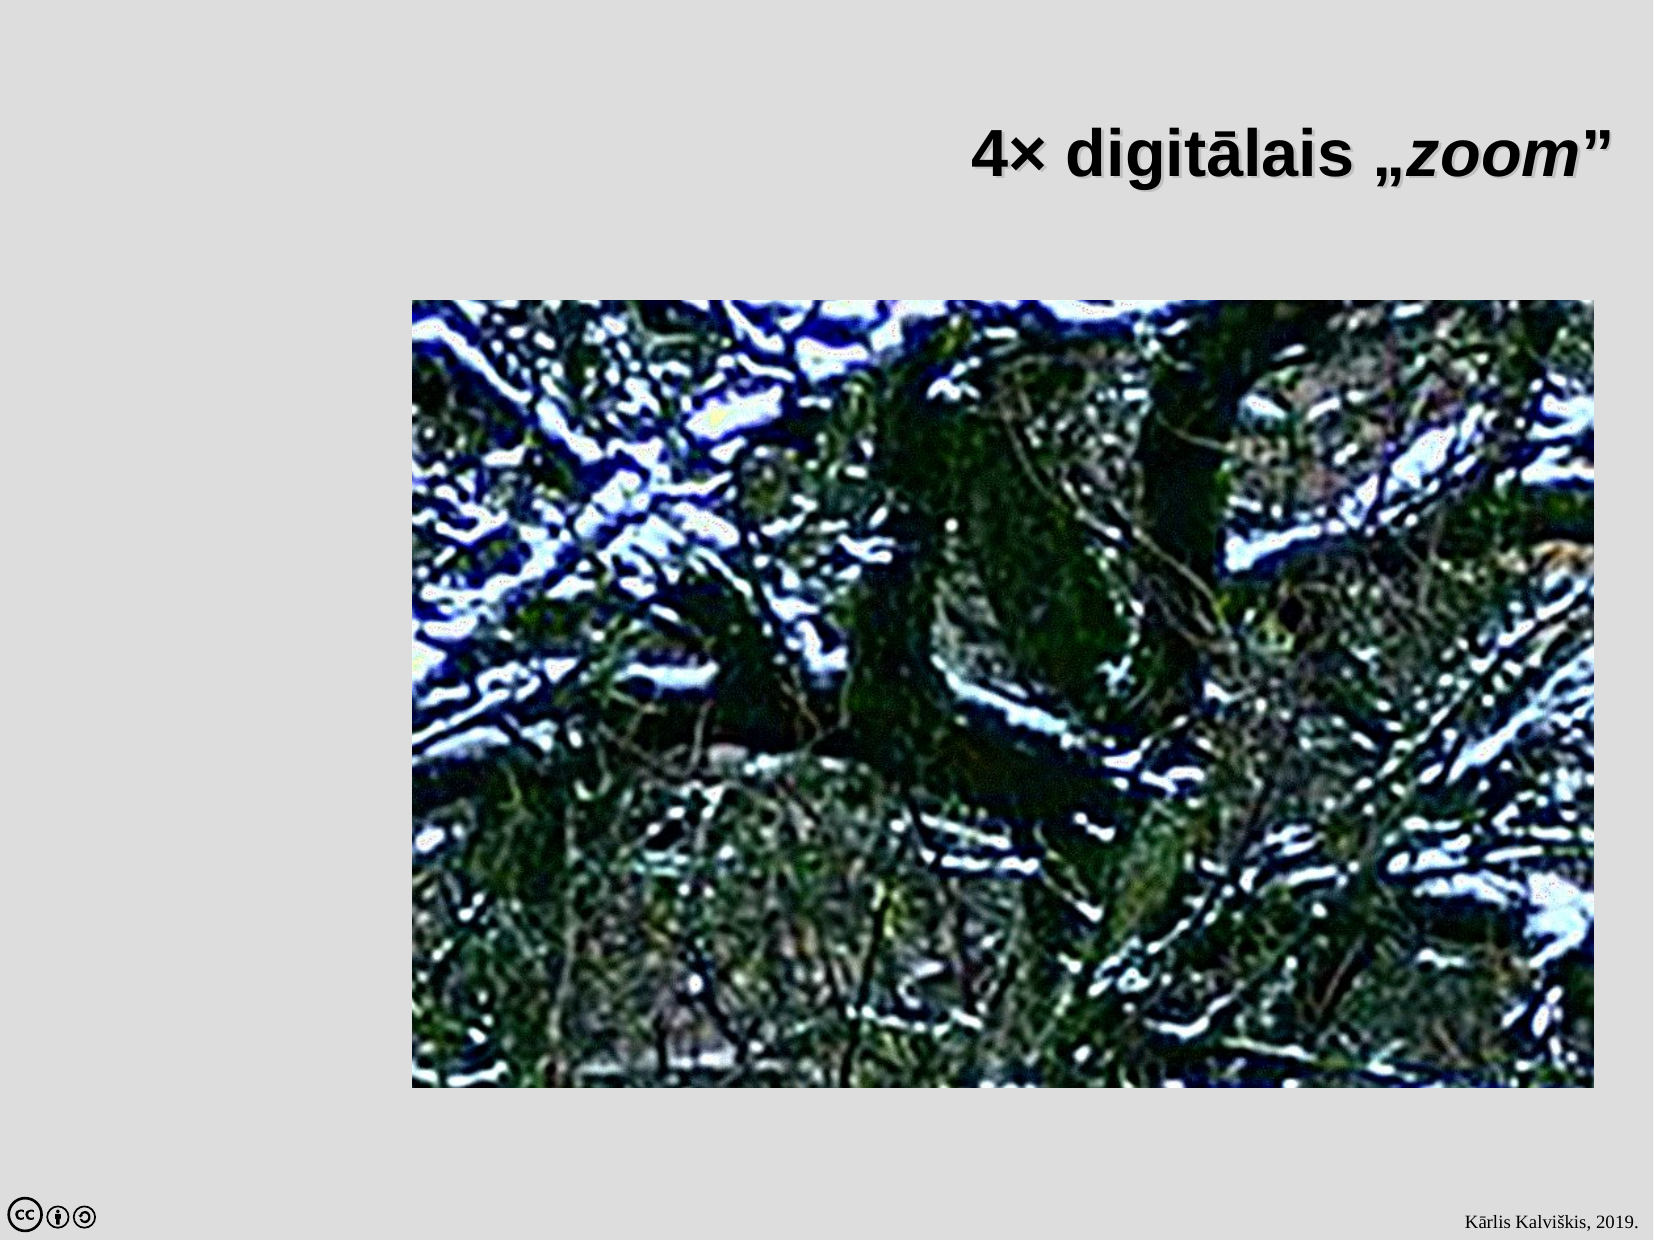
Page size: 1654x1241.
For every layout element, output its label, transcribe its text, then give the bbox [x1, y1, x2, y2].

title 4× digitālais „zoom” [42, 49, 1615, 257]
picture [412, 300, 1594, 1089]
